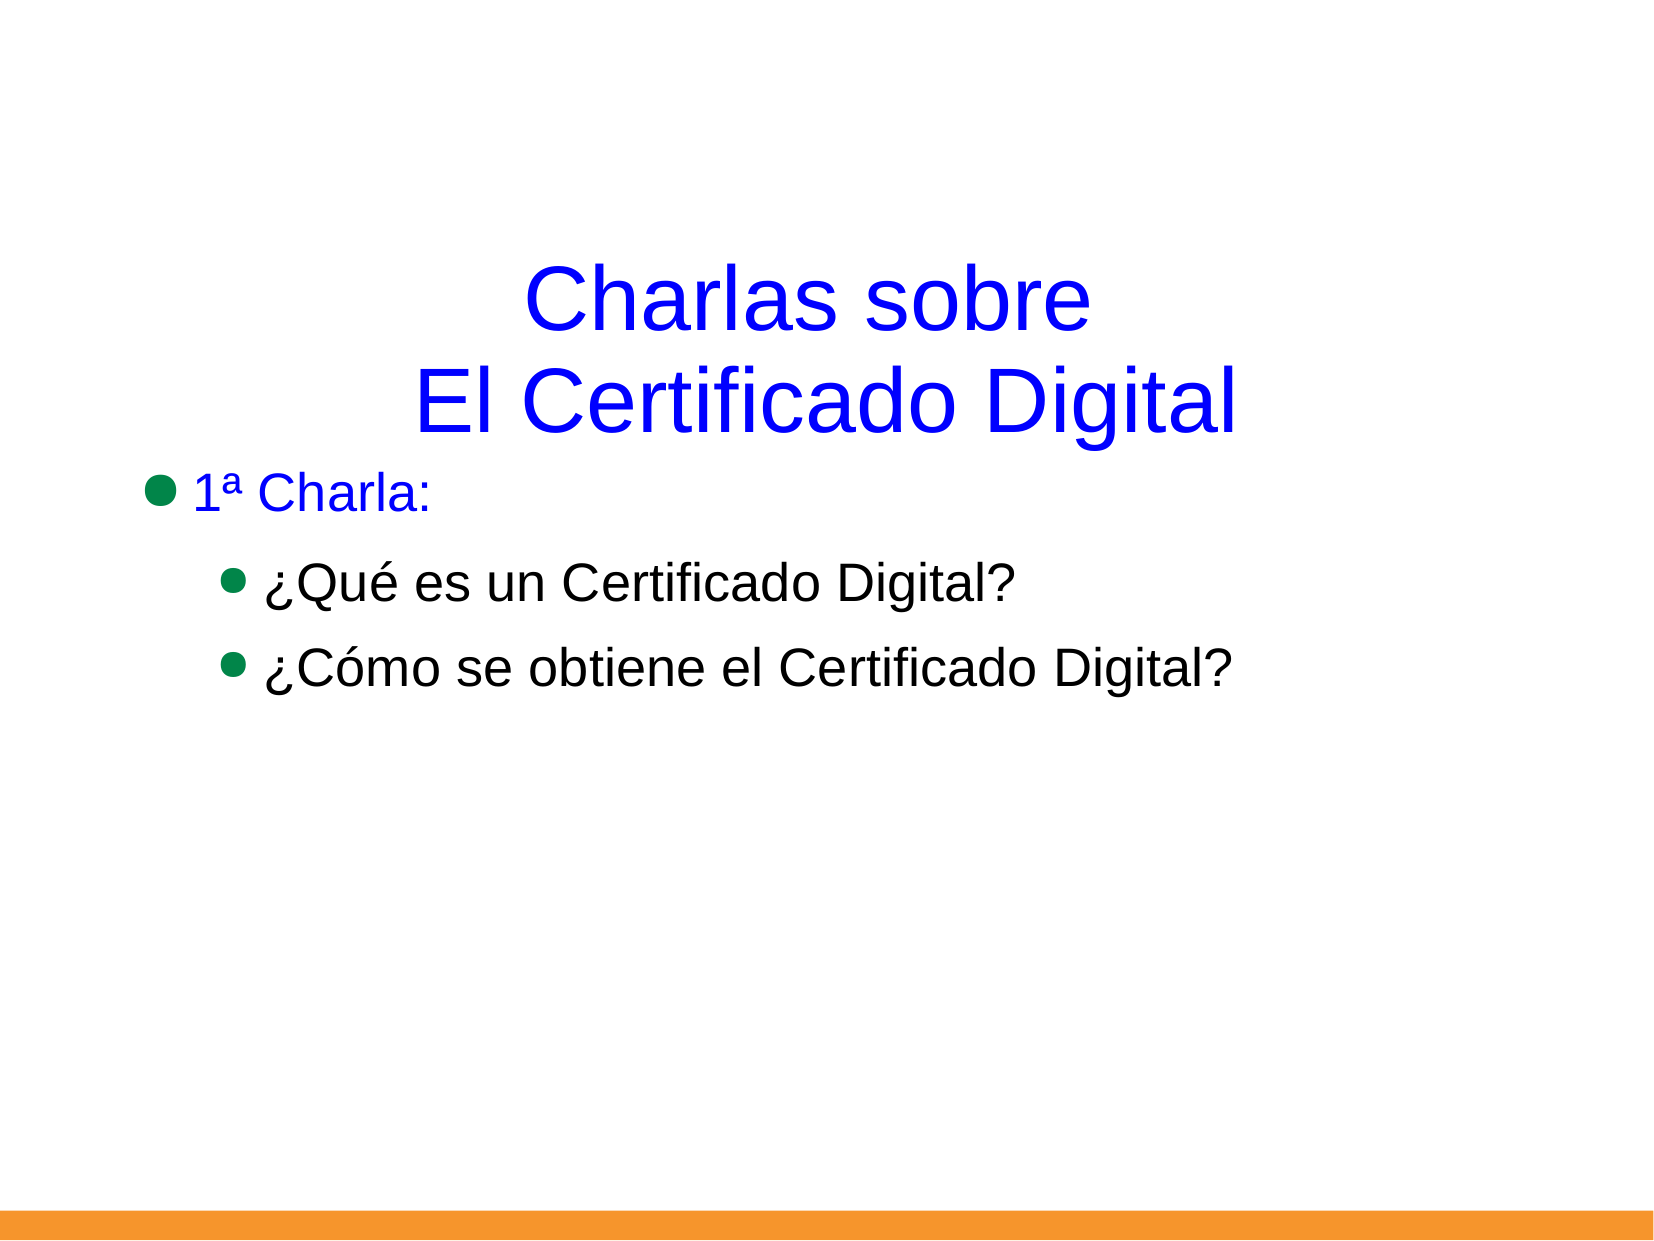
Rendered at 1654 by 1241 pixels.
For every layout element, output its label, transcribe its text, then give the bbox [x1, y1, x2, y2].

title Charlas sobre El Certificado Digital [64, 246, 1554, 453]
list 1ª Charla: ¿Qué es un Certificado Digital? ¿Cómo se obtiene el Certificado Digital? [121, 462, 1534, 827]
